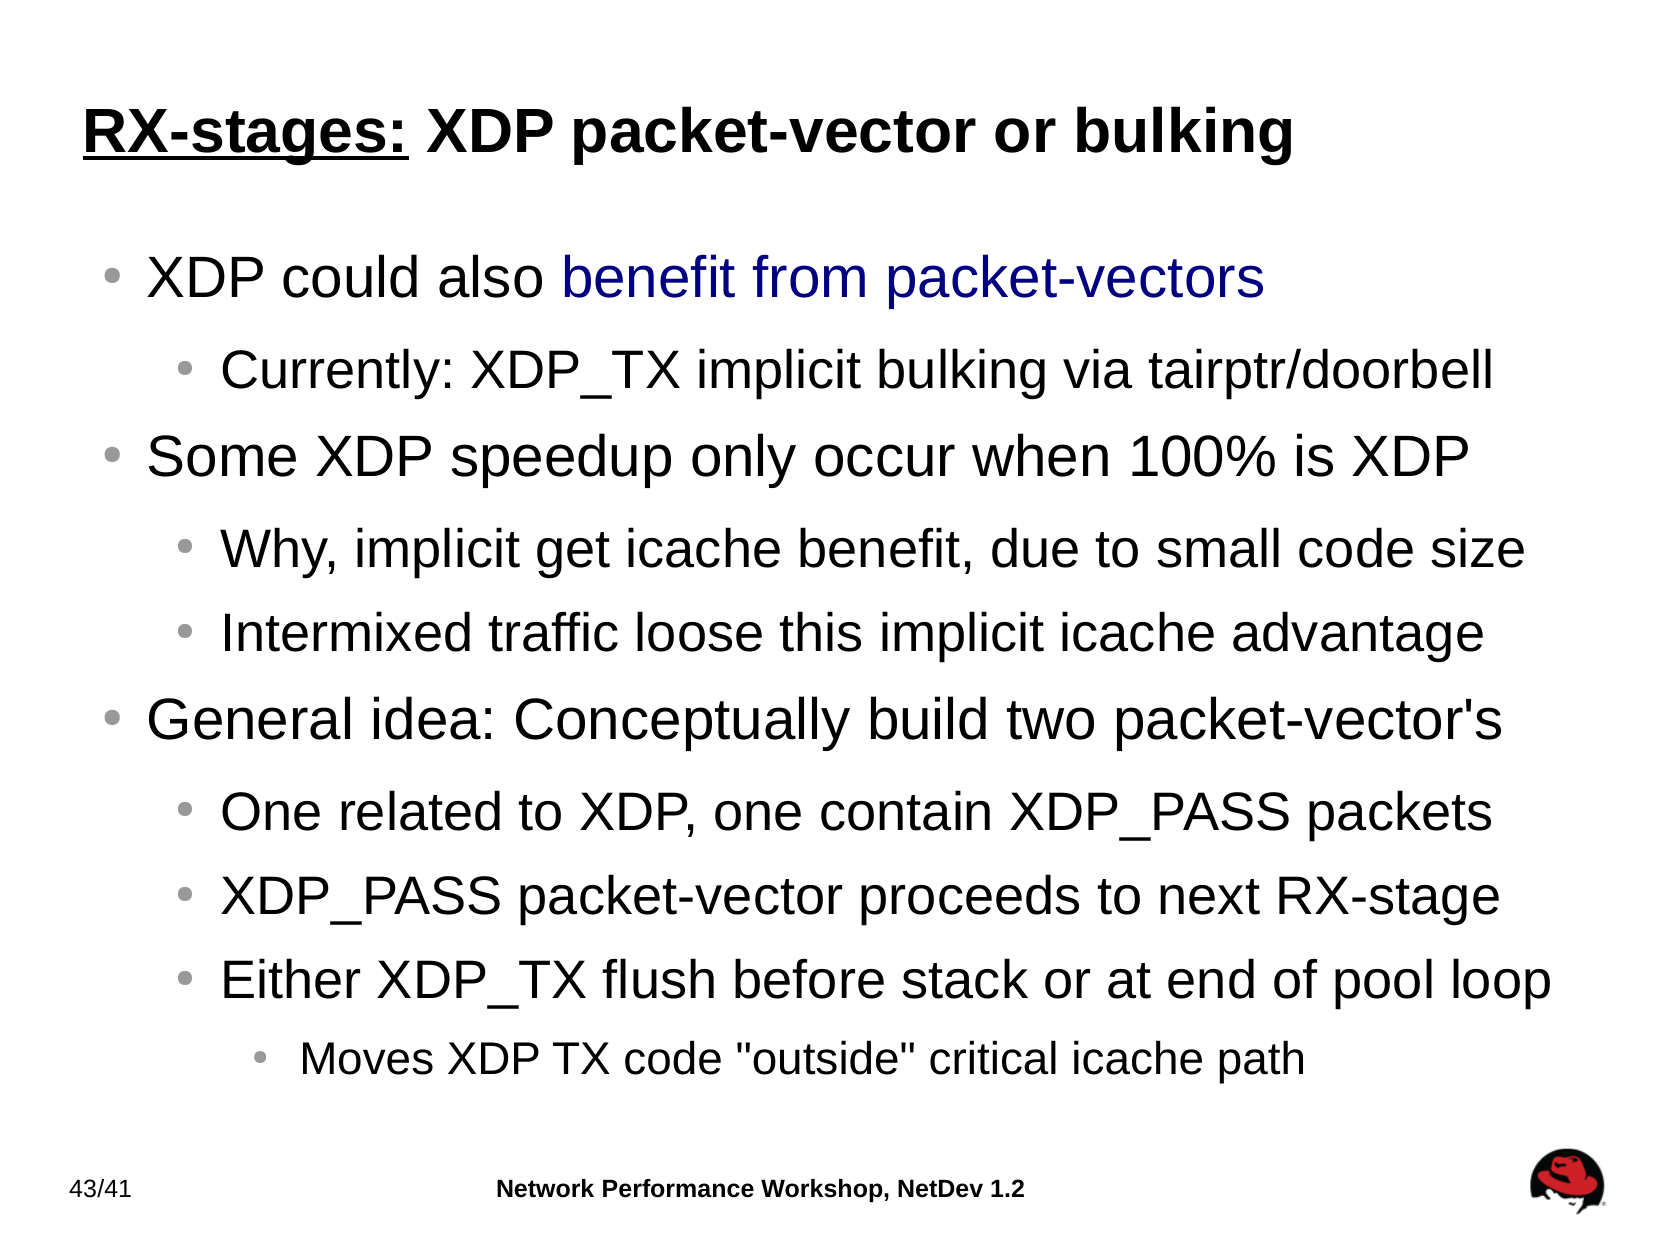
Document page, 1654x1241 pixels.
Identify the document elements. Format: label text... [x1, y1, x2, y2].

list XDP could also benefit from packet-vectors Currently: XDP_TX implicit bulking via tairptr/doorbell Some XDP speedup only occur when 100% is XDP Why, implicit get icache benefit, due to small code size Intermixed traffic loose this implicit icache advantage General idea: Conceptually build two packet-vector's One related to XDP, one contain XDP_PASS packets XDP_PASS packet-vector proceeds to next RX-stage Either XDP_TX flush before stack or at end of pool loop Moves XDP TX code "outside" critical icache path [86, 244, 1575, 1085]
picture [1529, 1146, 1612, 1224]
title RX-stages: XDP packet-vector or bulking [82, 37, 1571, 226]
